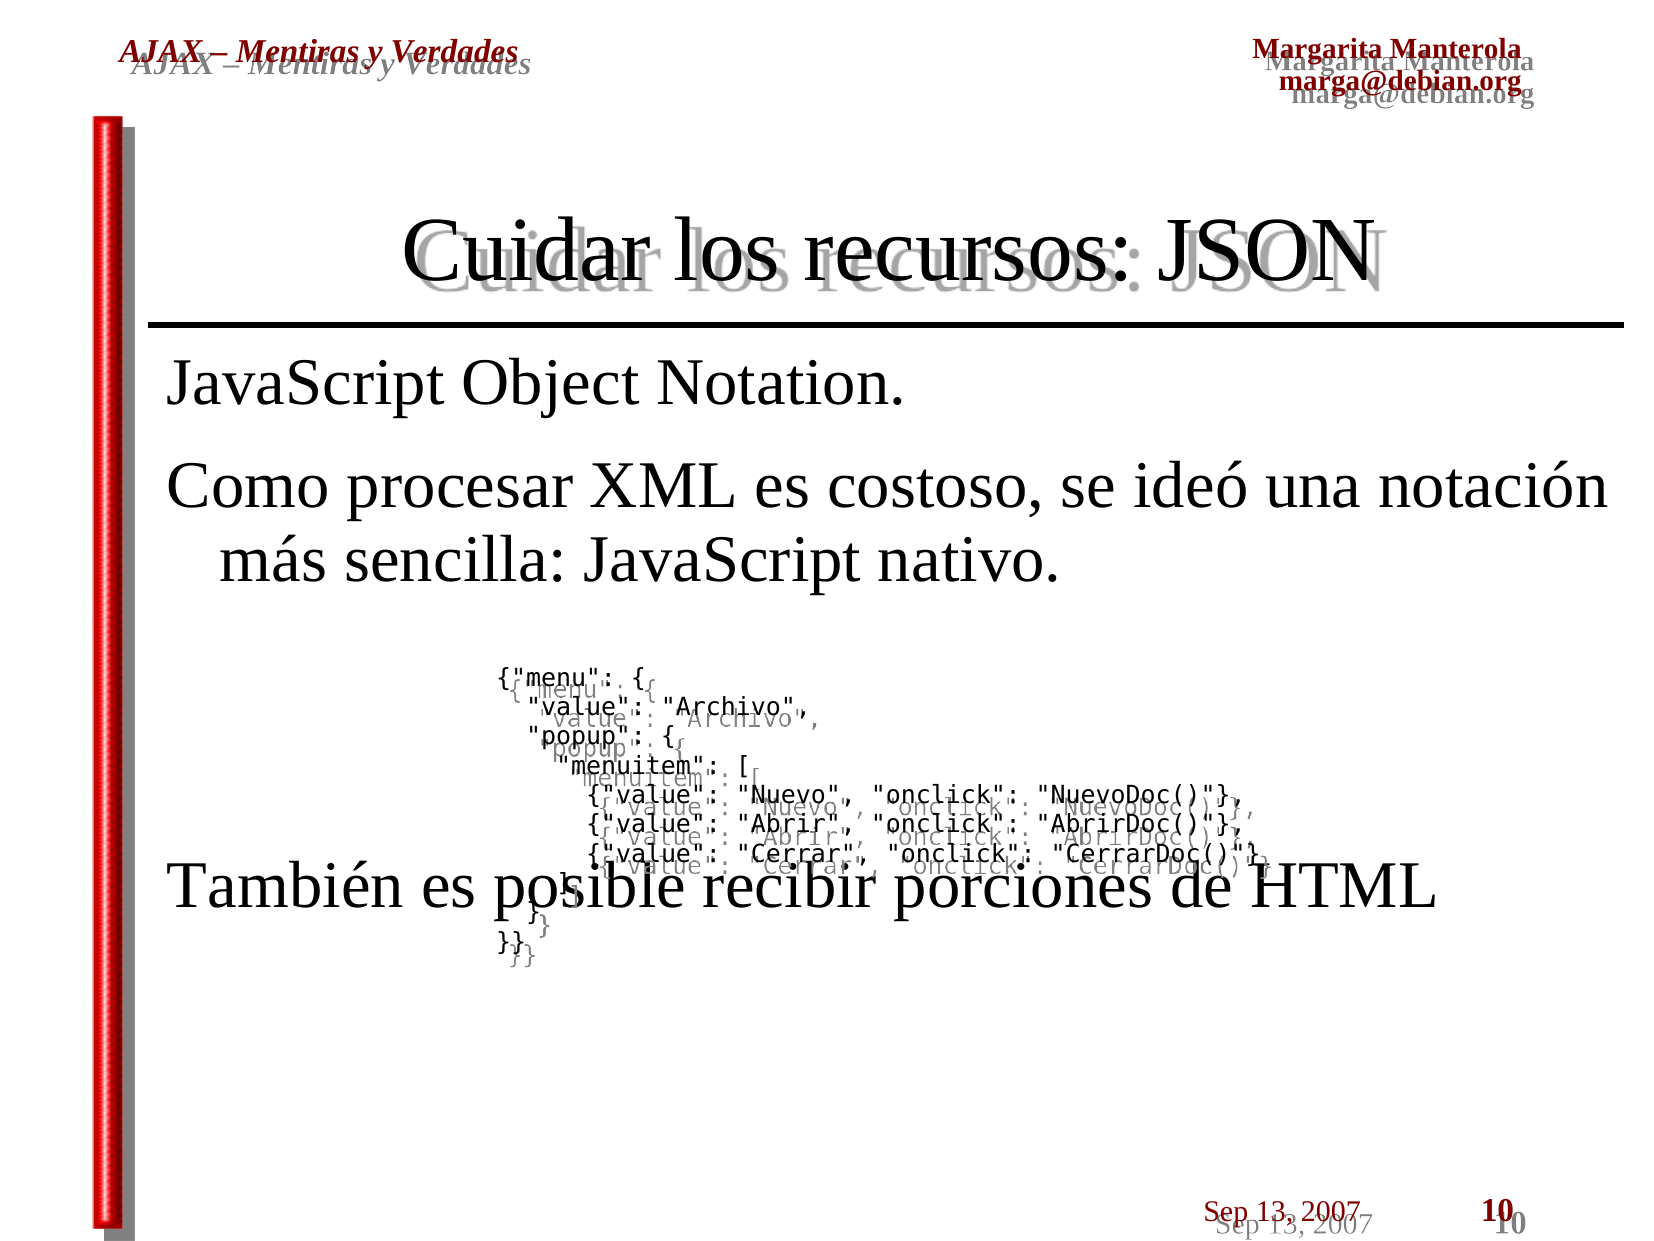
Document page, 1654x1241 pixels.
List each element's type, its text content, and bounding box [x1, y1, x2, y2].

picture [94, 117, 122, 1228]
list JavaScript Object Notation. Como procesar XML es costoso, se ideó una notación más sencilla: JavaScript nativo. También es posible recibir porciones de HTML [149, 344, 1654, 1134]
title Cuidar los recursos: JSON [137, 171, 1642, 327]
text_box {"menu": { "value": "Archivo", "popup": { "menuitem": [ {"value": "Nuevo", "onclick": "NuevoDoc()"}, {"value": "Abrir", "onclick": "AbrirDoc()"}, {"value": "Cerrar", "onclick": "CerrarDoc()"} ] } }} [496, 663, 1441, 981]
